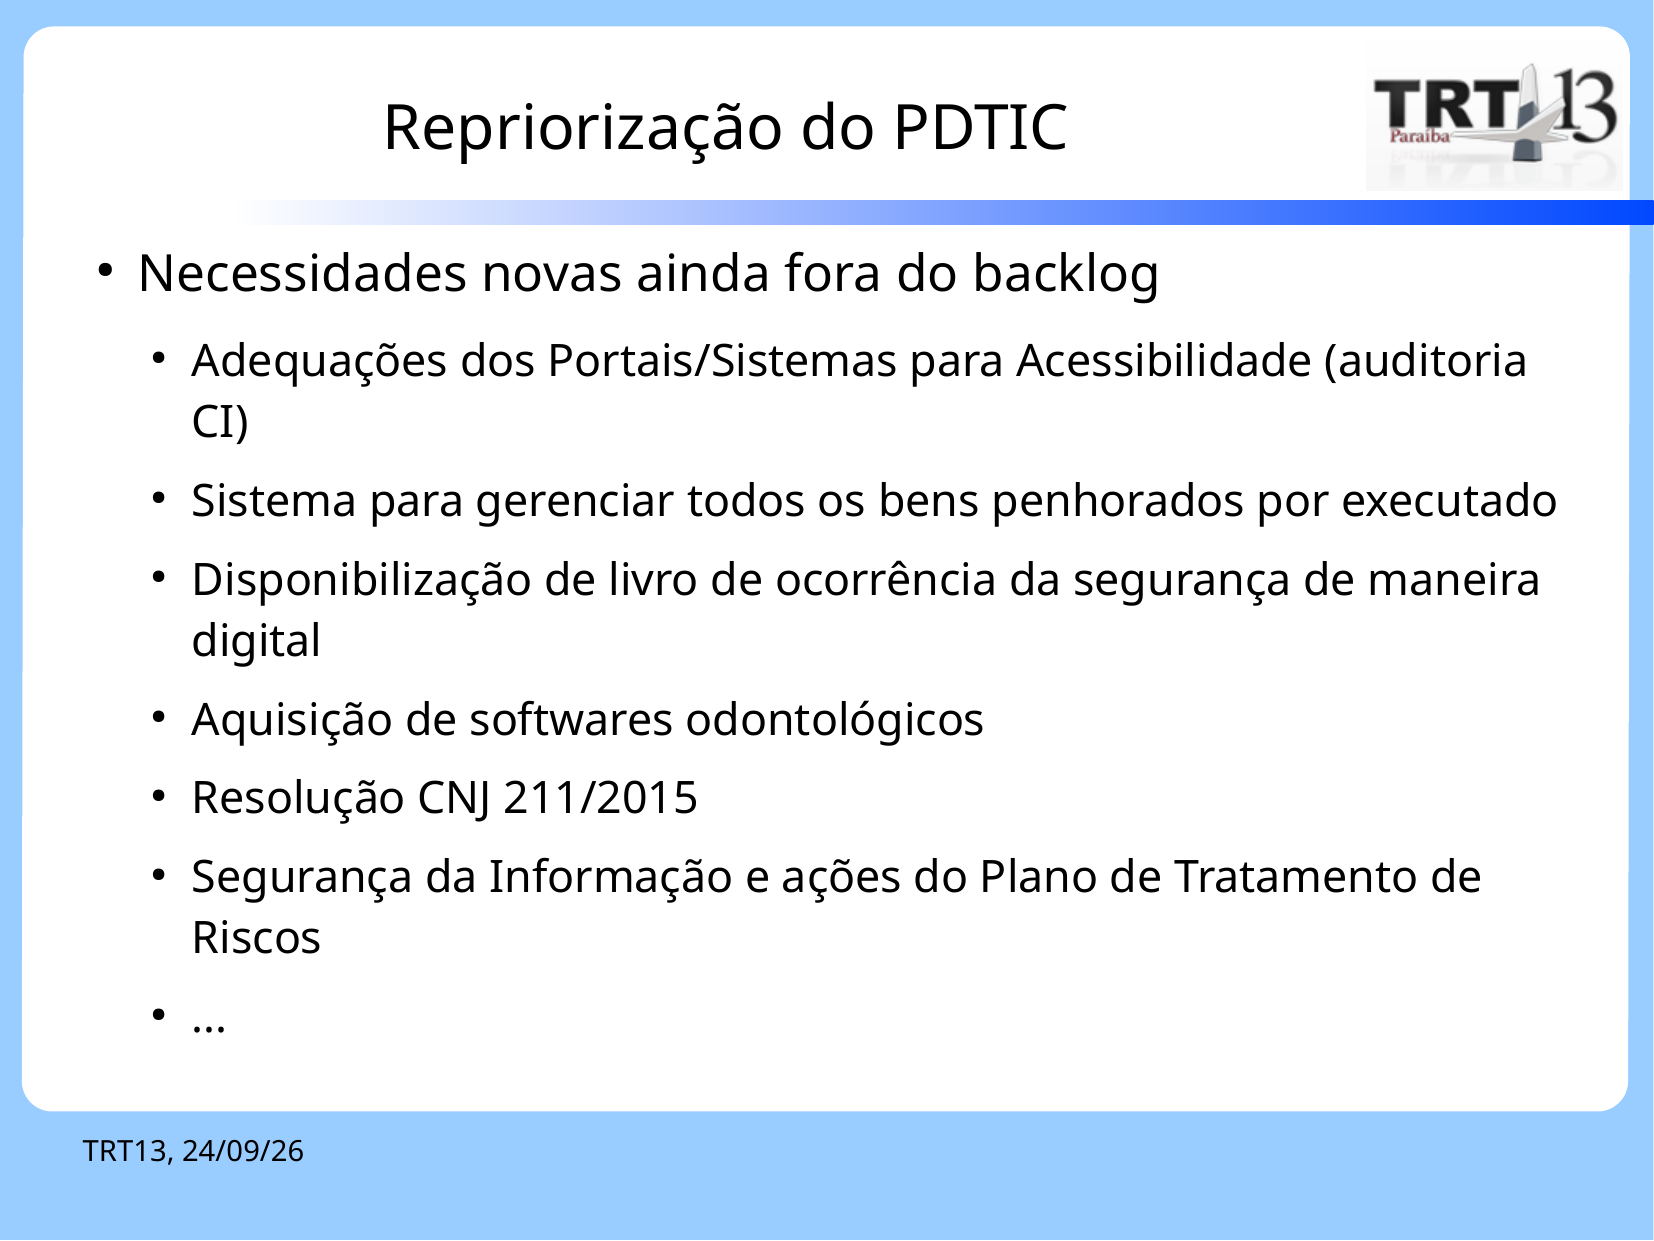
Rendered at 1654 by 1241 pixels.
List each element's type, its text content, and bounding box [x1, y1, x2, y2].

list Necessidades novas ainda fora do backlog Adequações dos Portais/Sistemas para Acessibilidade (auditoria CI) Sistema para gerenciar todos os bens penhorados por executado Disponibilização de livro de ocorrência da segurança de maneira digital Aquisição de softwares odontológicos Resolução CNJ 211/2015 Segurança da Informação e ações do Plano de Tratamento de Riscos ... [82, 236, 1571, 1055]
title Repriorização do PDTIC [82, 49, 1371, 201]
picture [1366, 39, 1623, 191]
